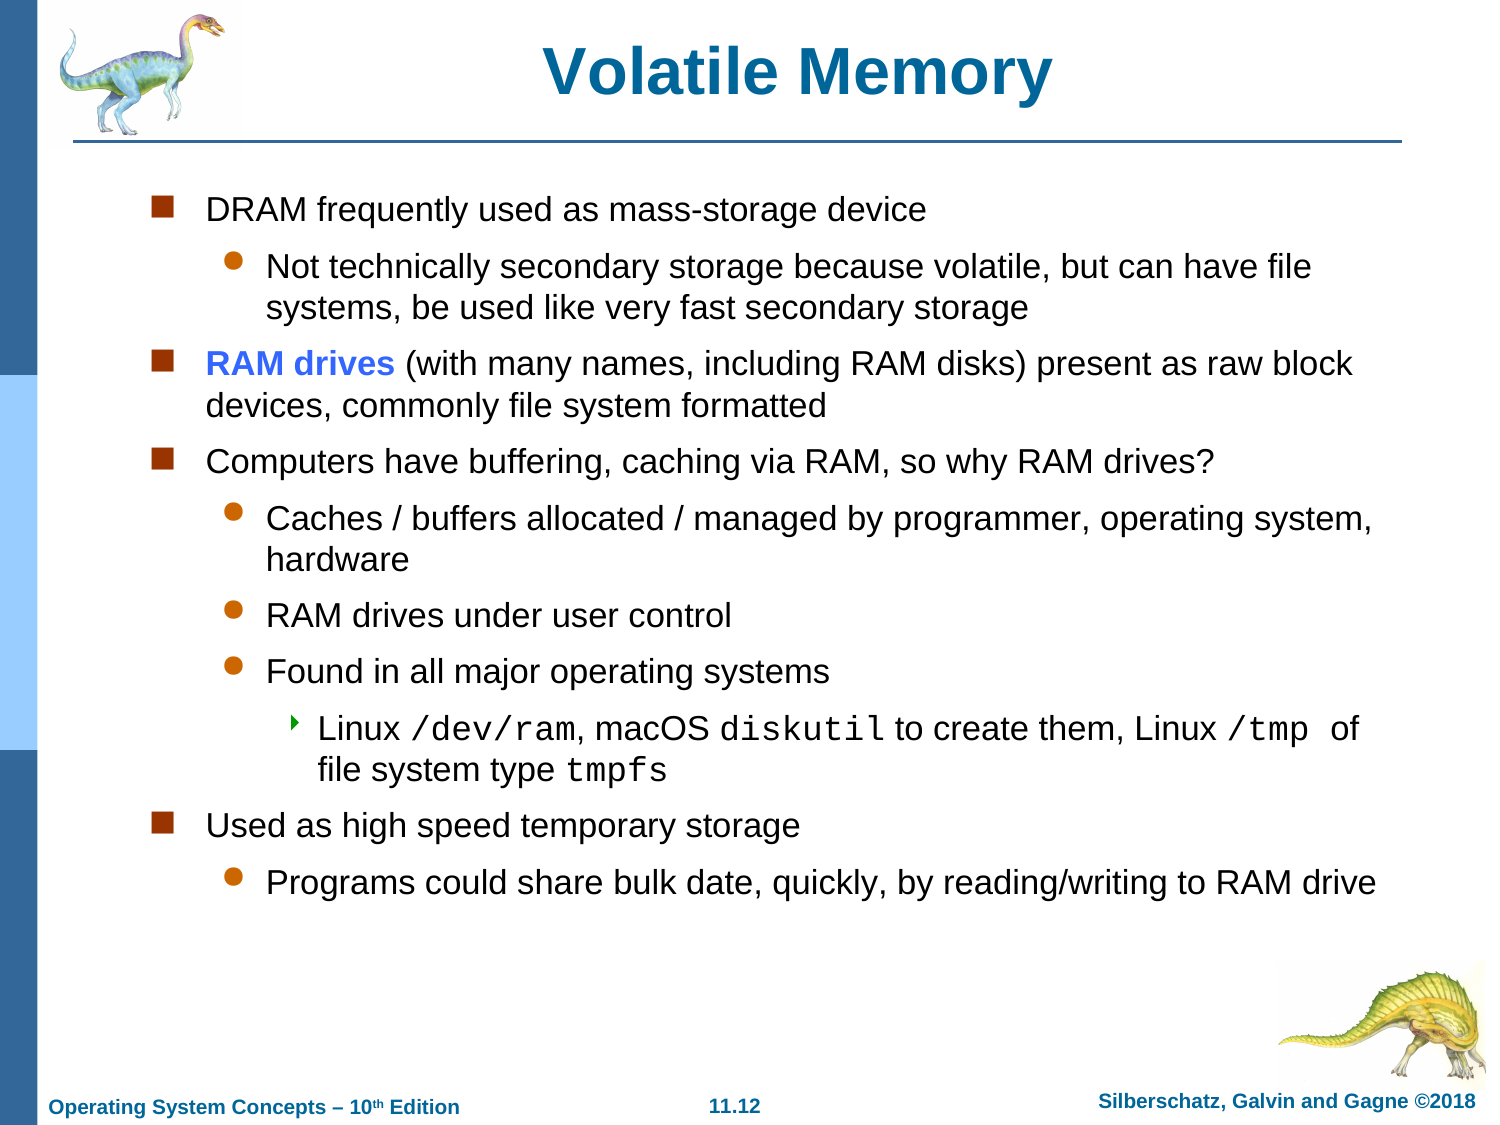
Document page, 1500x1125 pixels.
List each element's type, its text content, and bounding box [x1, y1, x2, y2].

title Volatile Memory [172, 20, 1425, 116]
list DRAM frequently used as mass-storage device Not technically secondary storage because volatile, but can have file systems, be used like very fast secondary storage RAM drives (with many names, including RAM disks) present as raw block devices, commonly file system formatted Computers have buffering, caching via RAM, so why RAM drives? Caches / buffers allocated / managed by programmer, operating system, hardware RAM drives under user control Found in all major operating systems Linux /dev/ram, macOS diskutil to create them, Linux /tmp of file system type tmpfs Used as high speed temporary storage Programs could share bulk date, quickly, by reading/writing to RAM drive [139, 179, 1409, 924]
picture [1415, 1093, 1423, 1098]
picture [46, 0, 243, 149]
picture [1275, 959, 1486, 1090]
